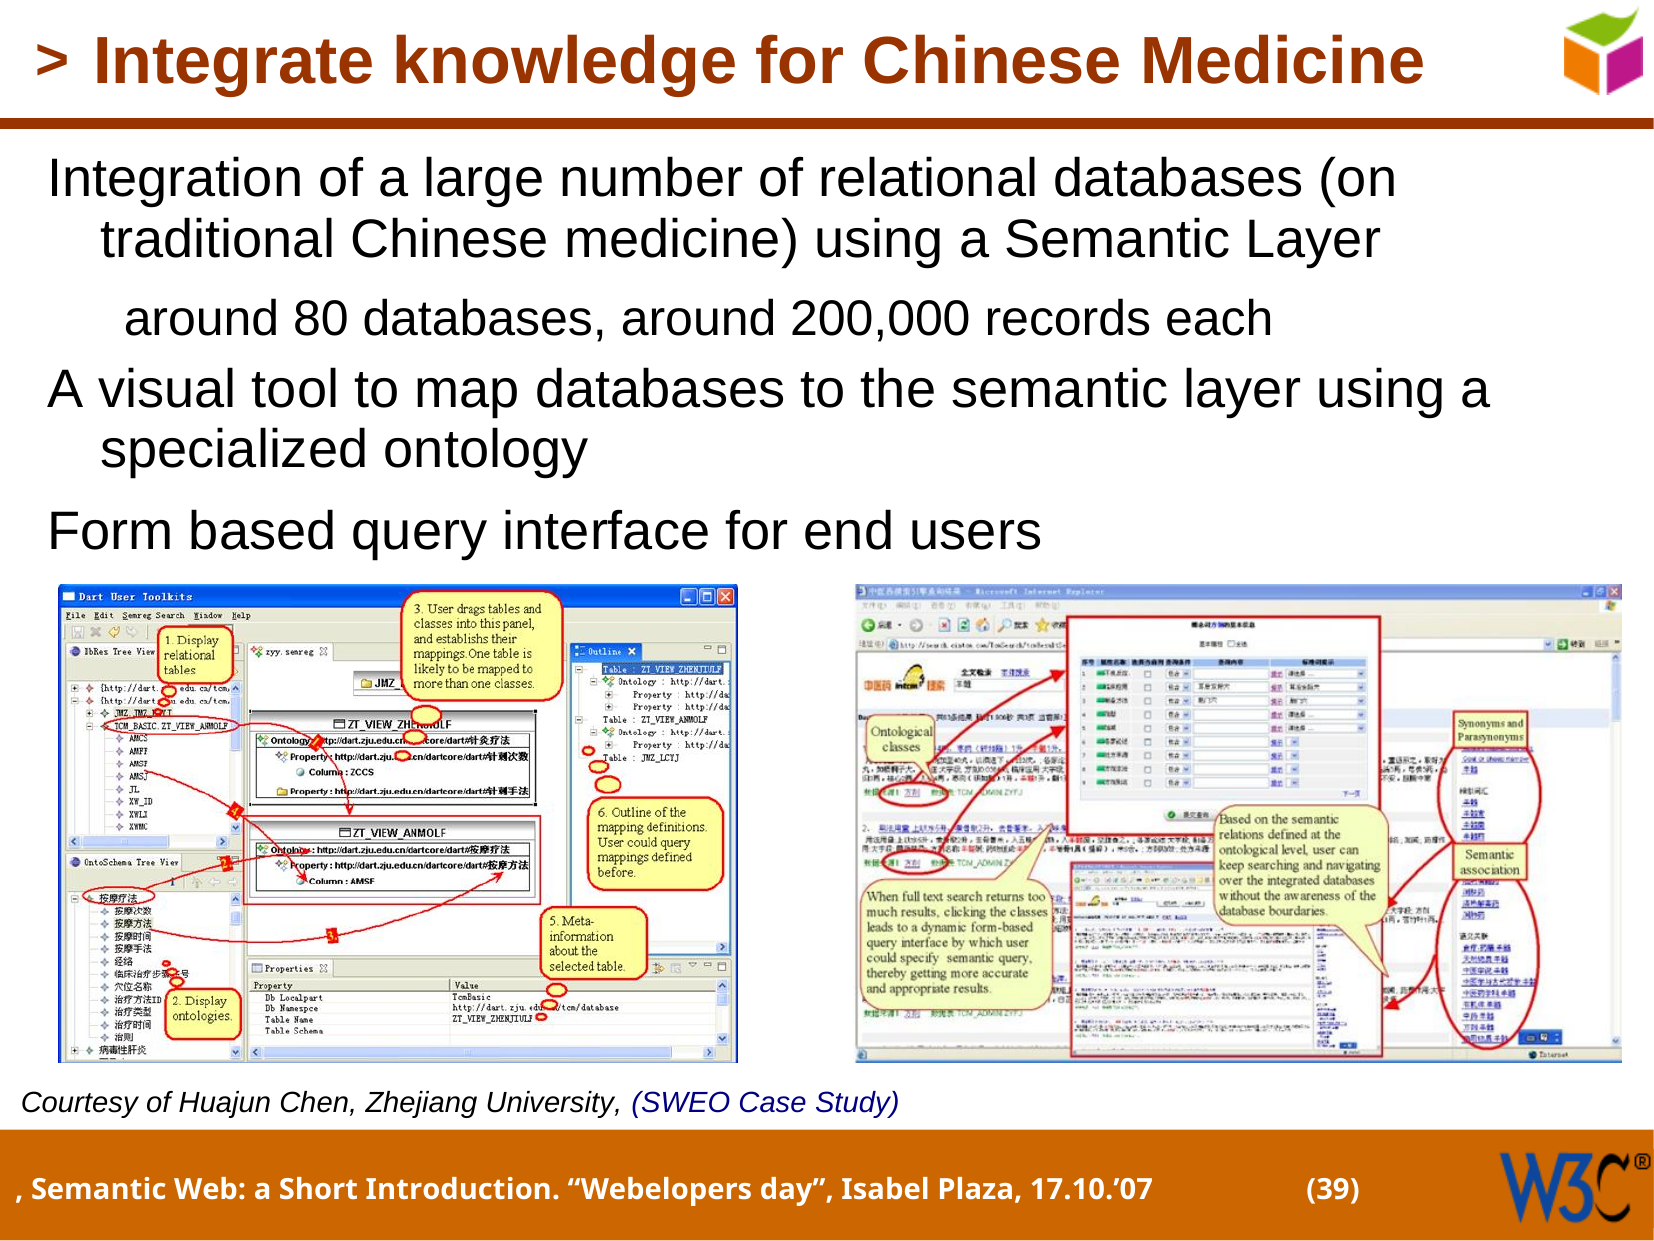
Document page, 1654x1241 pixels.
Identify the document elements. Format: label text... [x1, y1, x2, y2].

picture [853, 584, 1622, 1063]
picture [58, 584, 738, 1063]
title Integrate knowledge for Chinese Medicine [93, 7, 1493, 111]
picture [1495, 1149, 1654, 1228]
text_box Courtesy of Huajun Chen, Zhejiang University, (SWEO Case Study) [6, 1080, 916, 1129]
picture [1564, 5, 1643, 95]
list Integration of a large number of relational databases (on traditional Chinese medicine) using a Semantic Layer around 80 databases, around 200,000 records each A visual tool to map databases to the semantic layer using a specialized ontology Form based query interface for end users [29, 147, 1624, 1119]
